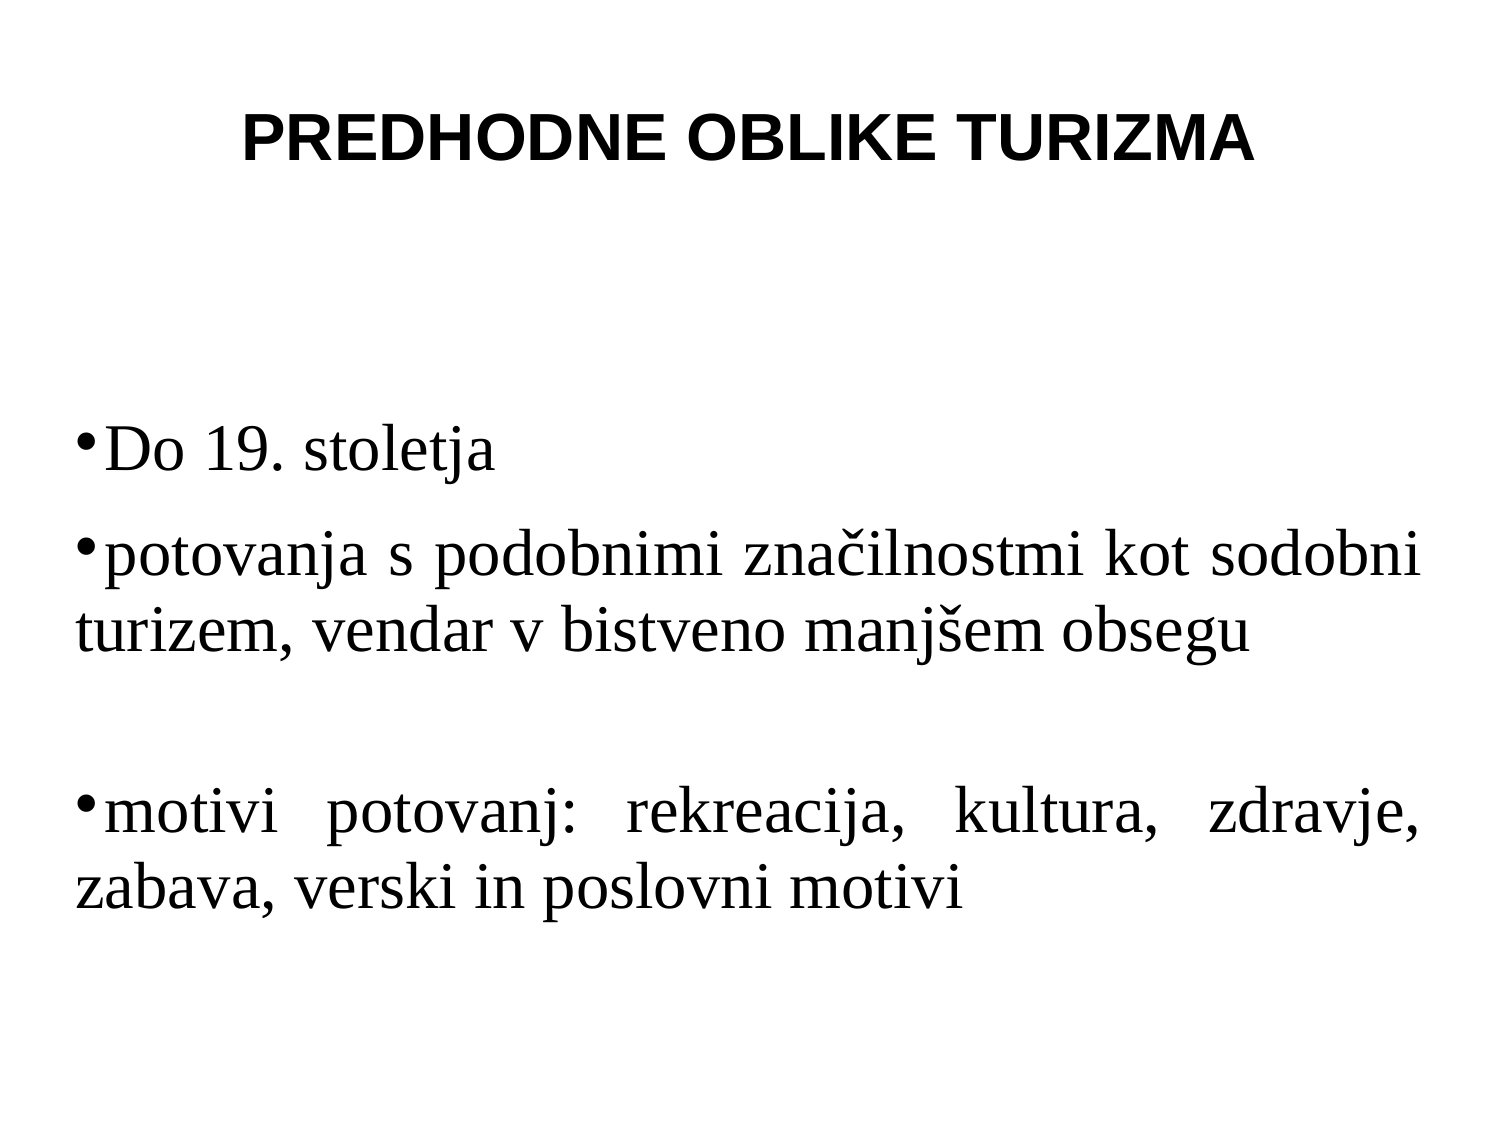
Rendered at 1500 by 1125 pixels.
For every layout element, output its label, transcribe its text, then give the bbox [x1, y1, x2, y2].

subtitle Do 19. stoletja potovanja s podobnimi značilnostmi kot sodobni turizem, vendar v bistveno manjšem obsegu motivi potovanj: rekreacija, kultura, zdravje, zabava, verski in poslovni motivi [74, 269, 1425, 1064]
title PREDHODNE OBLIKE TURIZMA [74, 28, 1425, 249]
